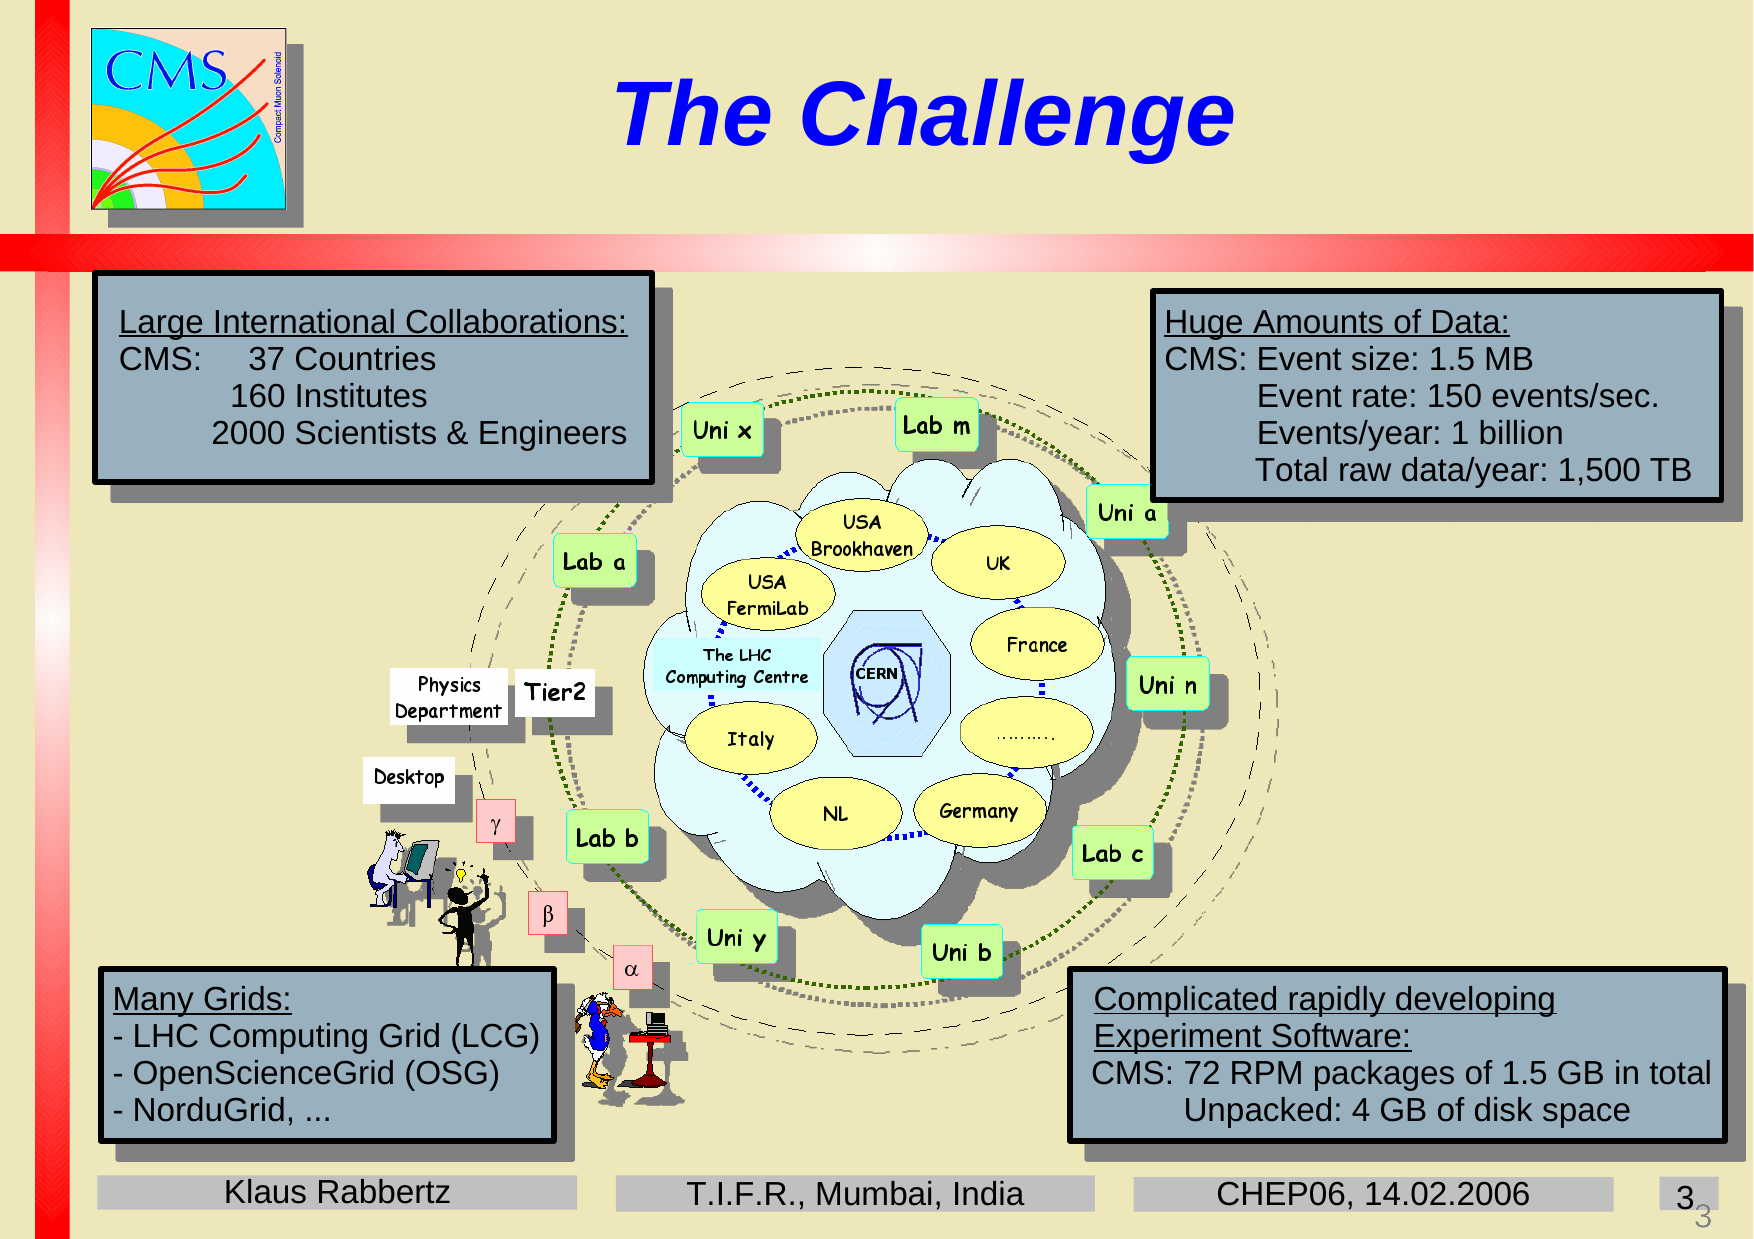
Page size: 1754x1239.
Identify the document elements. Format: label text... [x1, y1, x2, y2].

text_box Many Grids: - LHC Computing Grid (LCG) - OpenScienceGrid (OSG) - NorduGrid, ... [100, 968, 554, 1141]
picture [90, 27, 282, 210]
text_box Huge Amounts of Data: CMS: Event size: 1.5 MB Event rate: 150 events/sec. Events/year: 1 billion Total raw data/year: 1,500 TB [1152, 291, 1722, 501]
title The Challenge [282, 10, 1566, 217]
picture [358, 366, 1262, 1092]
text_box Complicated rapidly developing Experiment Software: CMS: 72 RPM packages of 1.5 GB in total Unpacked: 4 GB of disk space [1069, 968, 1726, 1141]
text_box Large International Collaborations: CMS: 37 Countries 160 Institutes 2000 Scientists & Engineers [95, 272, 652, 482]
